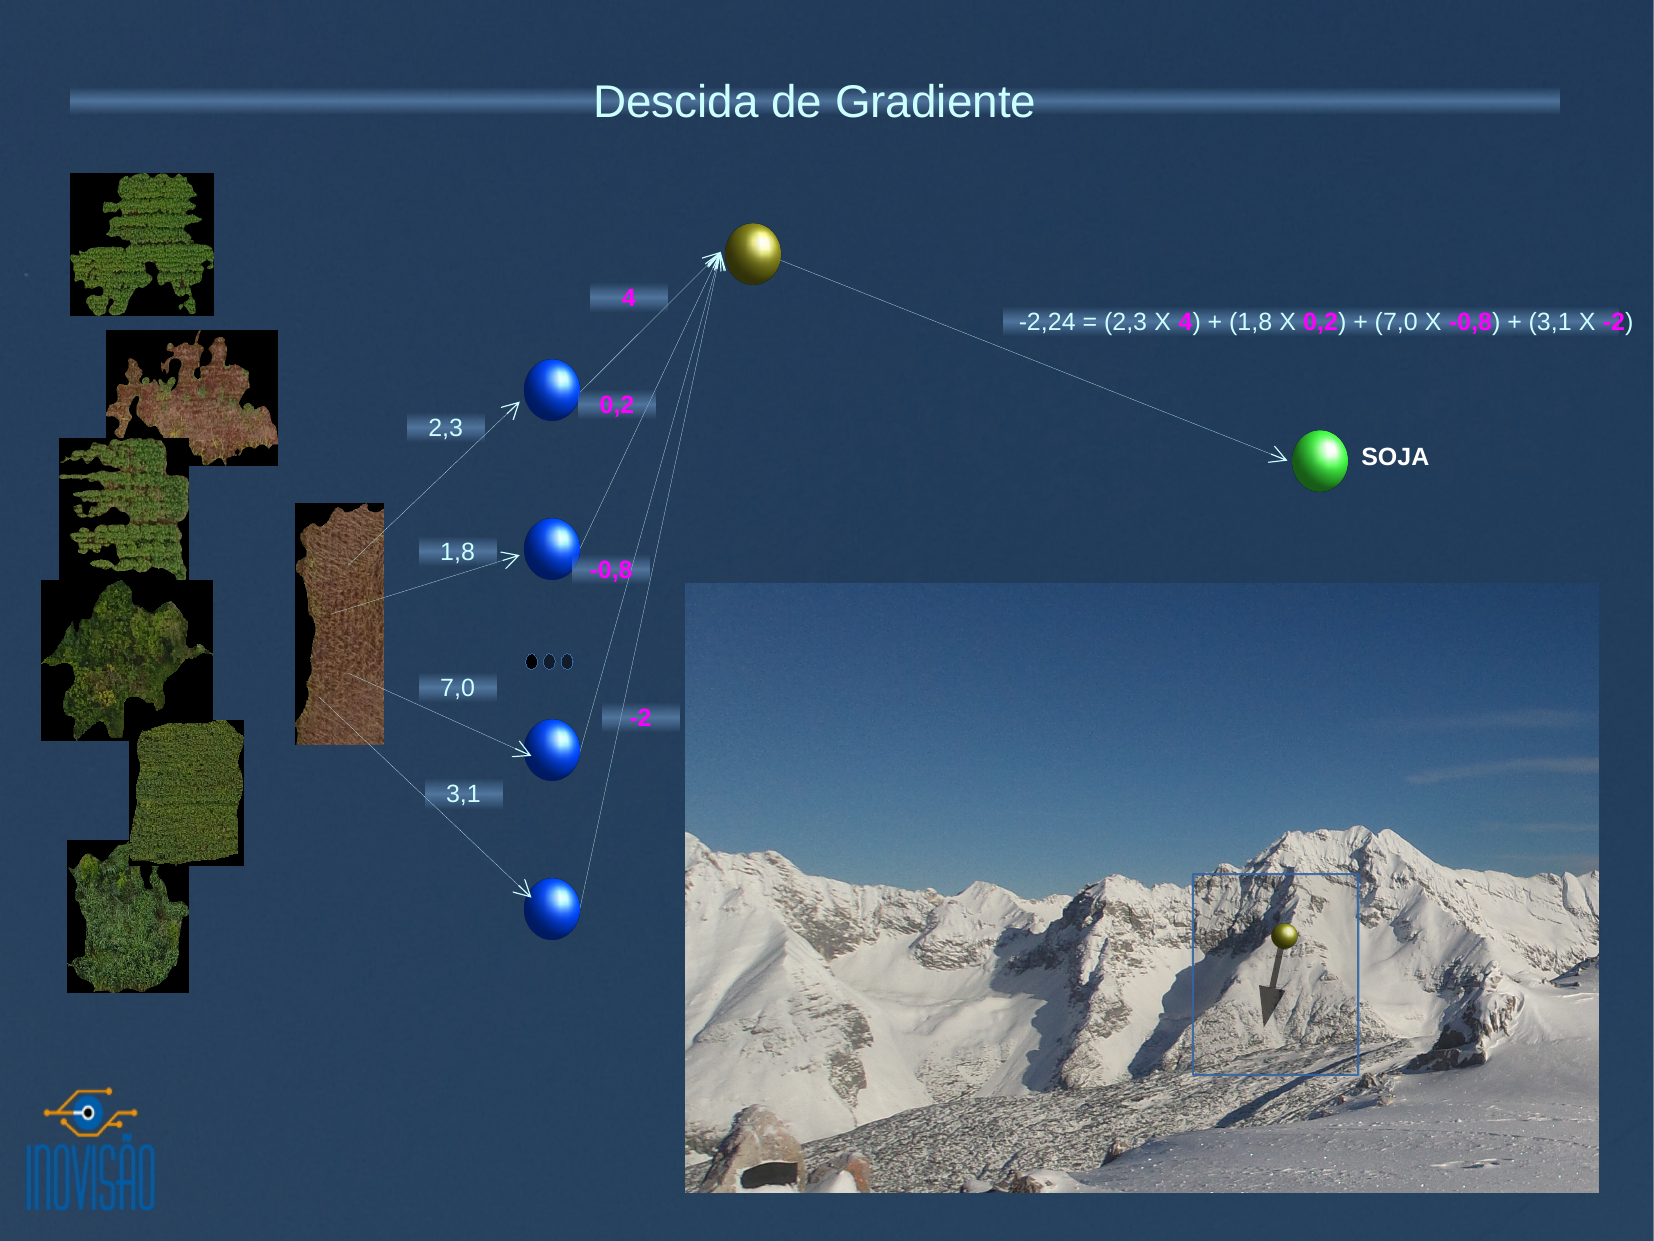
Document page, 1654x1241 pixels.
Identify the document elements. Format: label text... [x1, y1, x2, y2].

text_box 0,2 [578, 389, 656, 420]
text_box 7,0 [419, 672, 497, 703]
text_box [561, 653, 574, 670]
text_box 3,1 [425, 779, 502, 810]
text_box 4 [590, 282, 668, 313]
text_box Descida de Gradiente [842, 87, 929, 115]
text_box -2,24 = (2,3 X 4) + (1,8 X 0,2) + (7,0 X -0,8) + (3,1 X -2) [1003, 306, 1619, 337]
text_box [1192, 874, 1359, 1075]
text_box -0,8 [572, 554, 650, 585]
text_box Descida de Gradiente [729, 87, 789, 115]
text_box SOJA [1346, 436, 1447, 477]
text_box 2,3 [407, 412, 485, 443]
text_box Descida de Gradiente [1006, 87, 1560, 115]
text_box [525, 653, 538, 670]
text_box 1,8 [419, 536, 497, 567]
text_box -2 [602, 702, 680, 733]
text_box Descida de Gradiente [793, 87, 843, 115]
text_box Descida de Gradiente [933, 87, 1003, 115]
text_box Descida de Gradiente [601, 89, 620, 114]
text_box Descida de Gradiente [70, 87, 597, 115]
text_box Descida de Gradiente [617, 87, 725, 115]
picture [0, 0, 1654, 1241]
text_box [543, 653, 556, 670]
